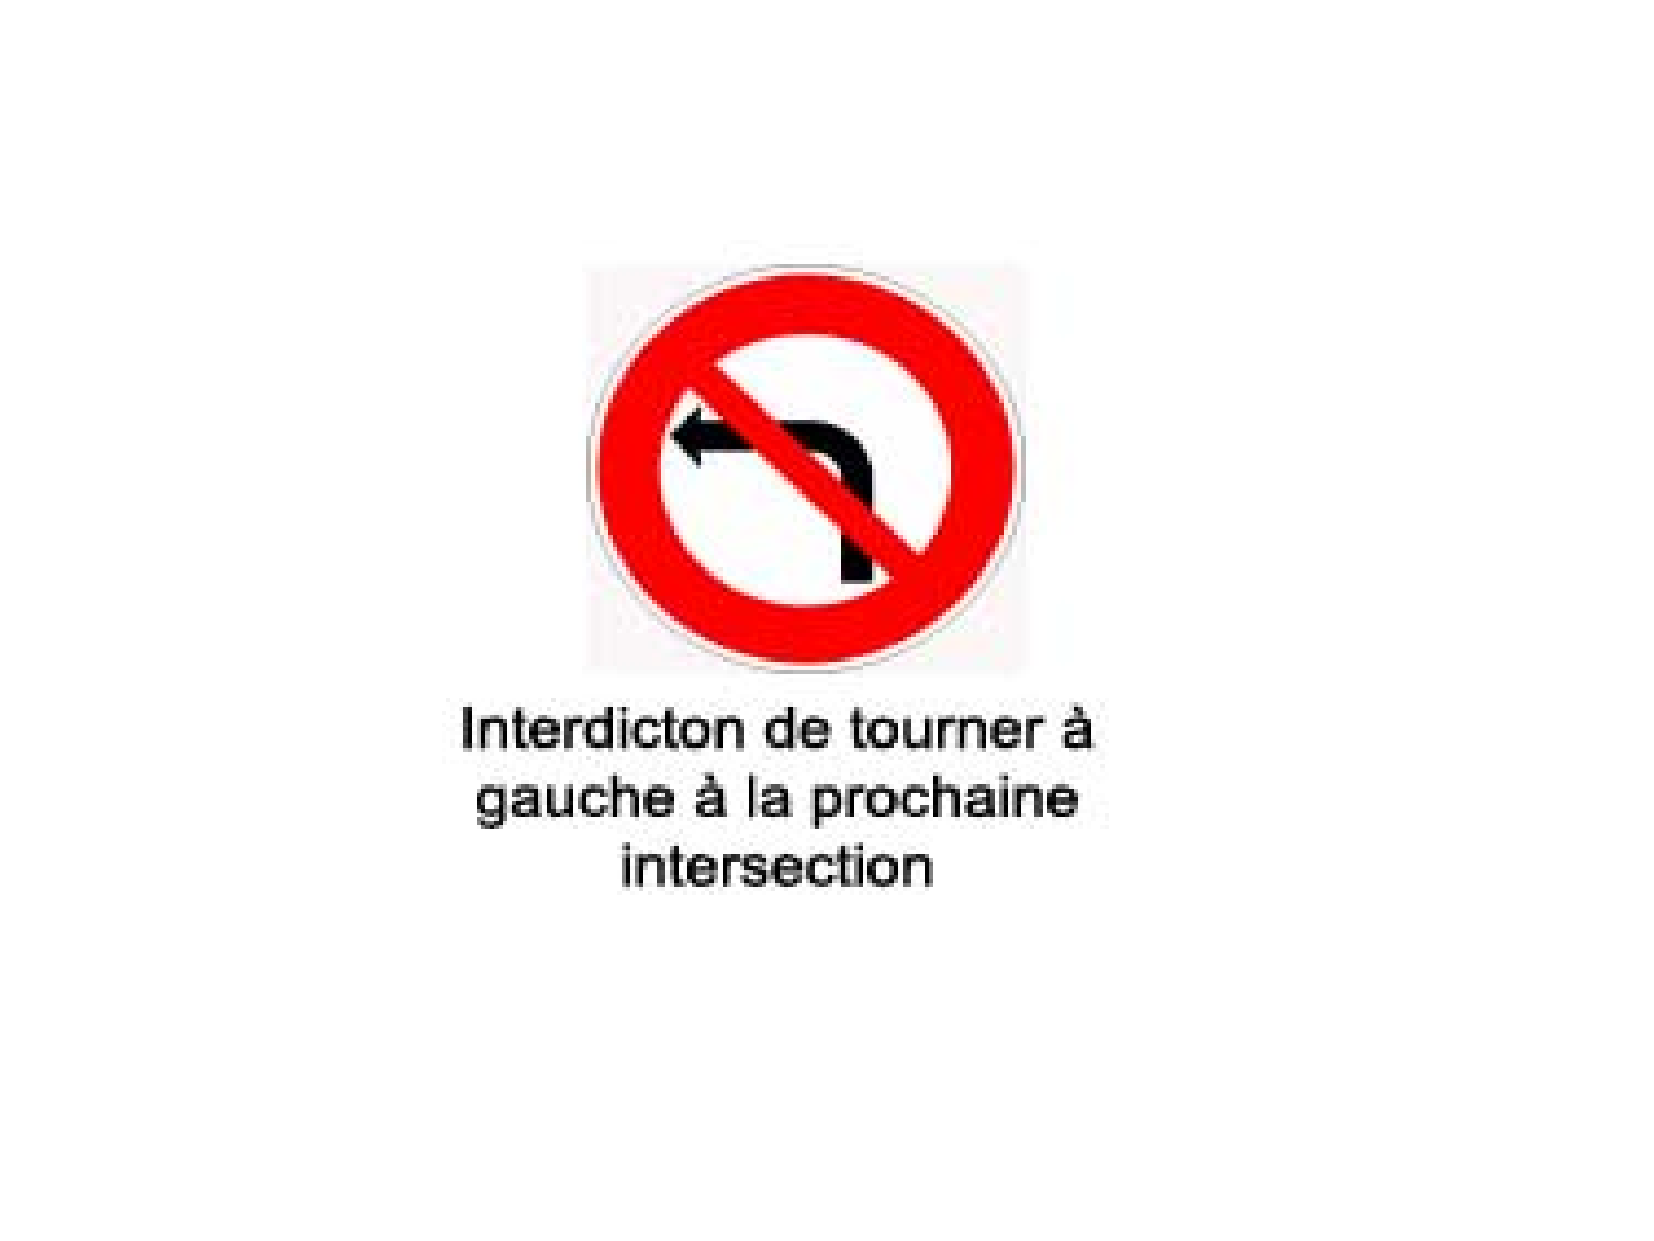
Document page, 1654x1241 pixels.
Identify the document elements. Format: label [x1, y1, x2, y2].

picture [442, 236, 1127, 916]
